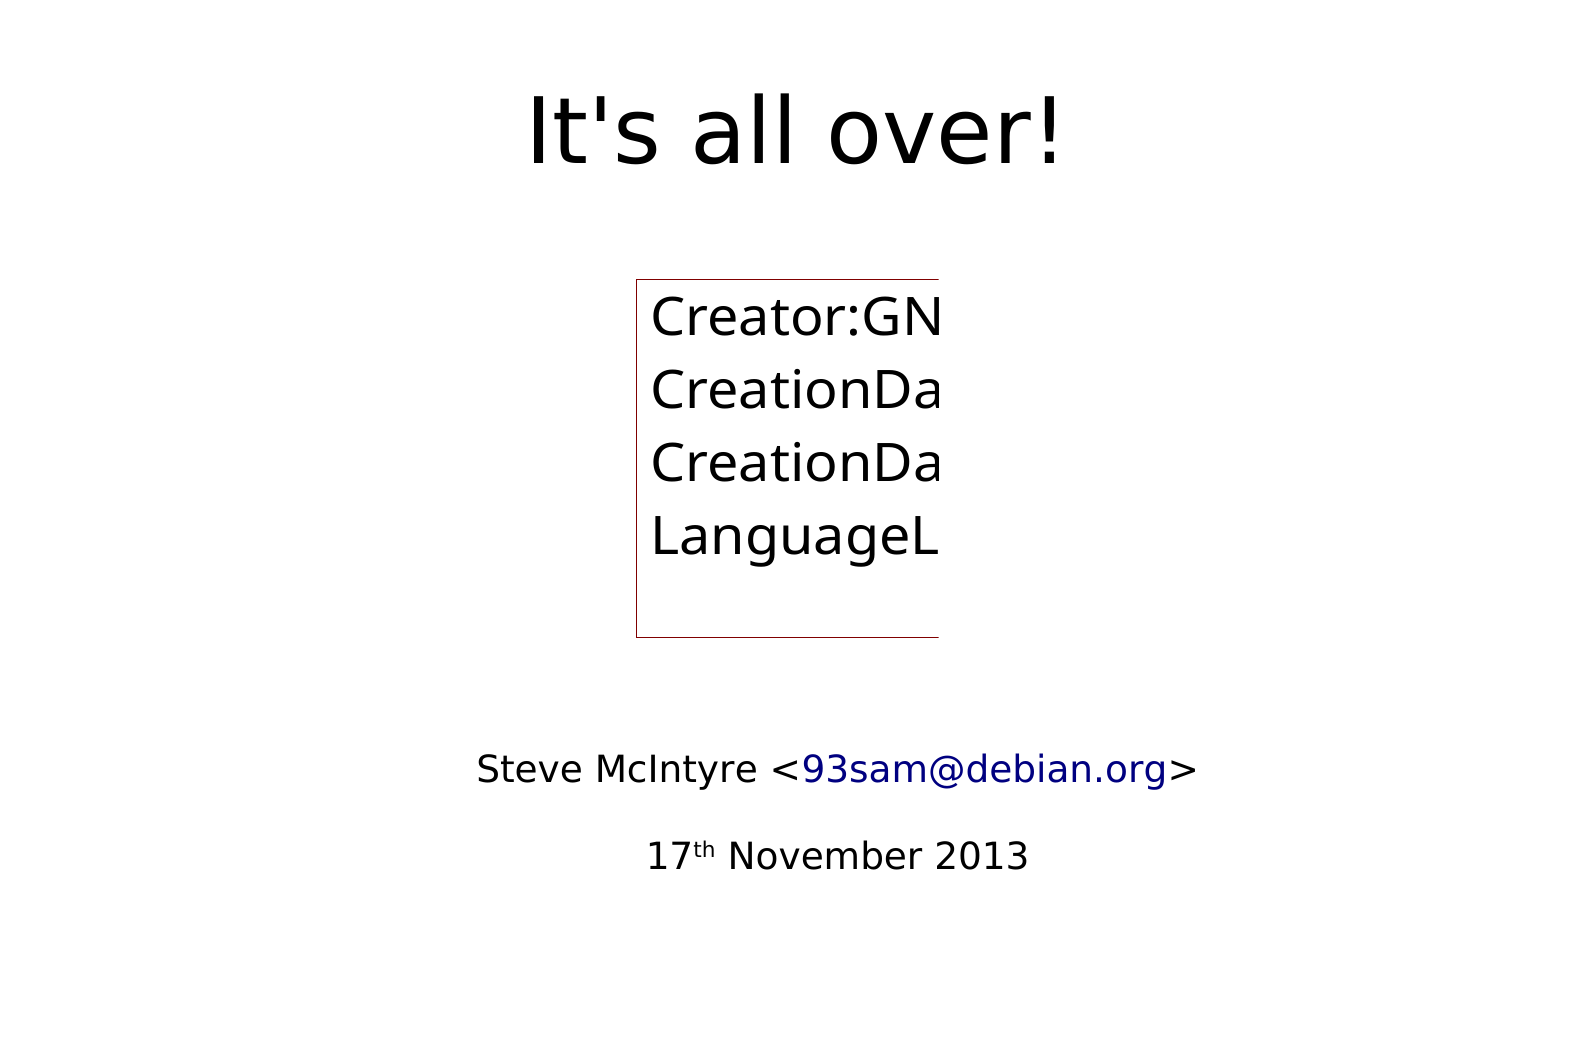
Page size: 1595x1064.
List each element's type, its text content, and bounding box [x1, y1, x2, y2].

title It's all over! [79, 24, 1515, 239]
subtitle Steve McIntyre <93sam@debian.org> 17th November 2013 [102, 562, 1538, 1064]
picture [632, 275, 939, 638]
